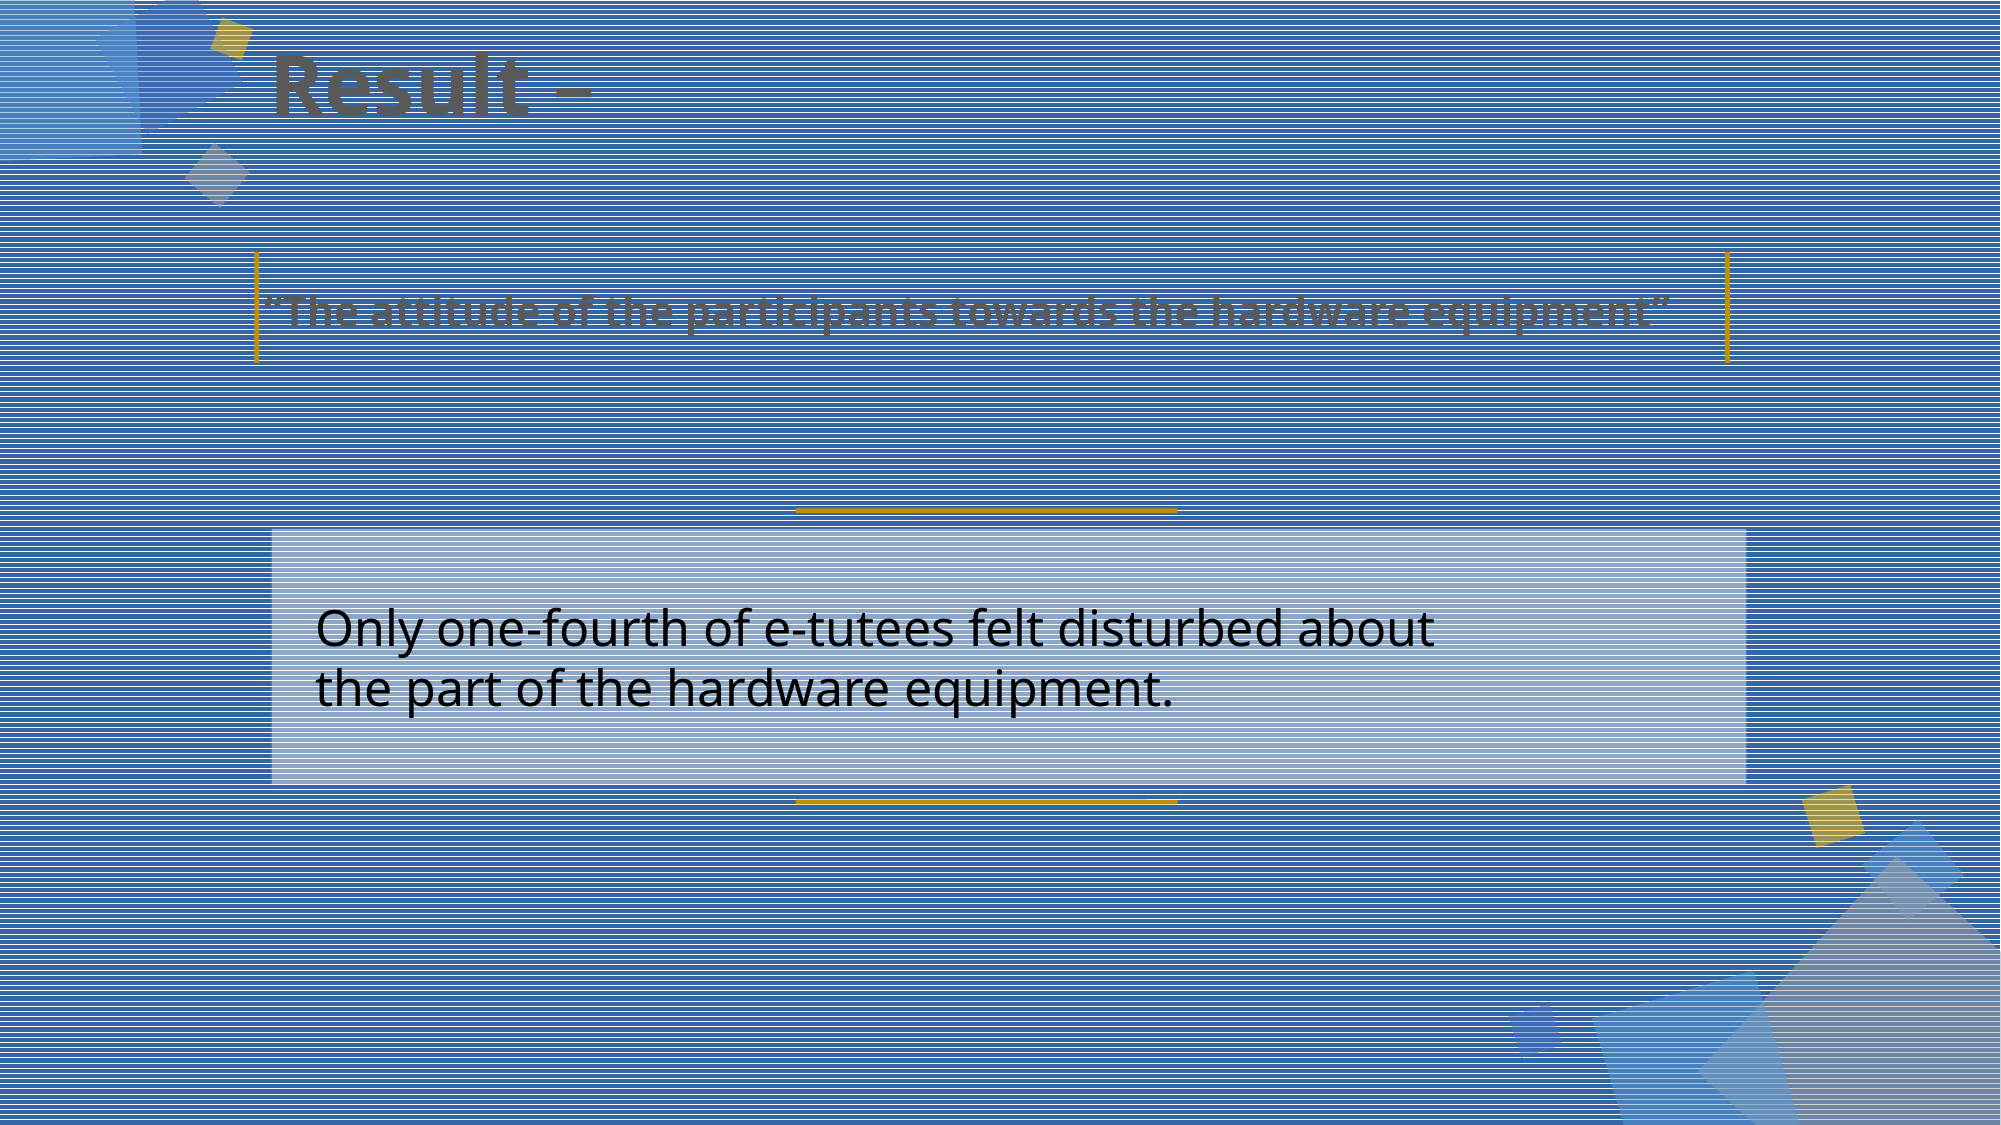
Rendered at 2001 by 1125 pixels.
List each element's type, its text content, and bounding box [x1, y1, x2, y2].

text_box [271, 528, 1747, 785]
text_box “The attitude of the participants towards the hardware equipment” [249, 236, 1748, 390]
text_box Only one-fourth of e-tutees felt disturbed about the part of the hardware equipment. [300, 588, 1719, 724]
list Result – [254, 12, 1893, 165]
